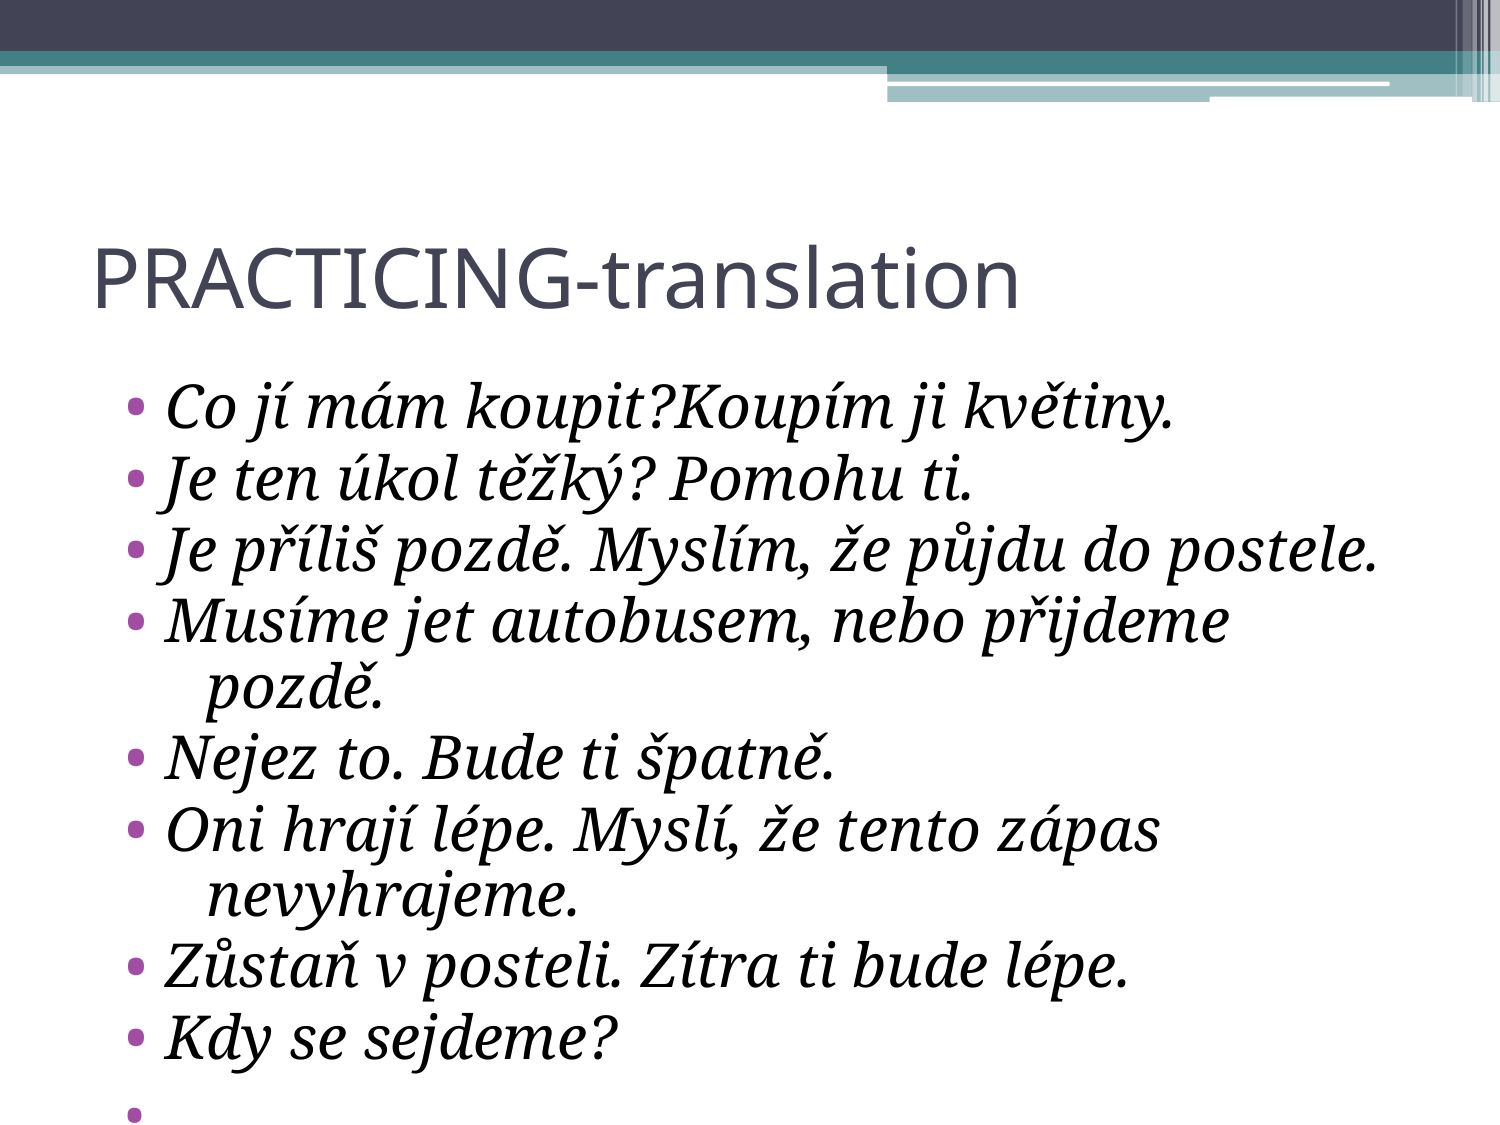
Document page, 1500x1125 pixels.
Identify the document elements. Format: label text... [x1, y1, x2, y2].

list Co jí mám koupit?Koupím ji květiny. Je ten úkol těžký? Pomohu ti. Je příliš pozdě. Myslím, že půjdu do postele. Musíme jet autobusem, nebo přijdeme pozdě. Nejez to. Bude ti špatně. Oni hrají lépe. Myslí, že tento zápas nevyhrajeme. Zůstaň v posteli. Zítra ti bude lépe. Kdy se sejdeme? [75, 368, 1426, 1125]
title PRACTICING-translation [75, 187, 1426, 363]
